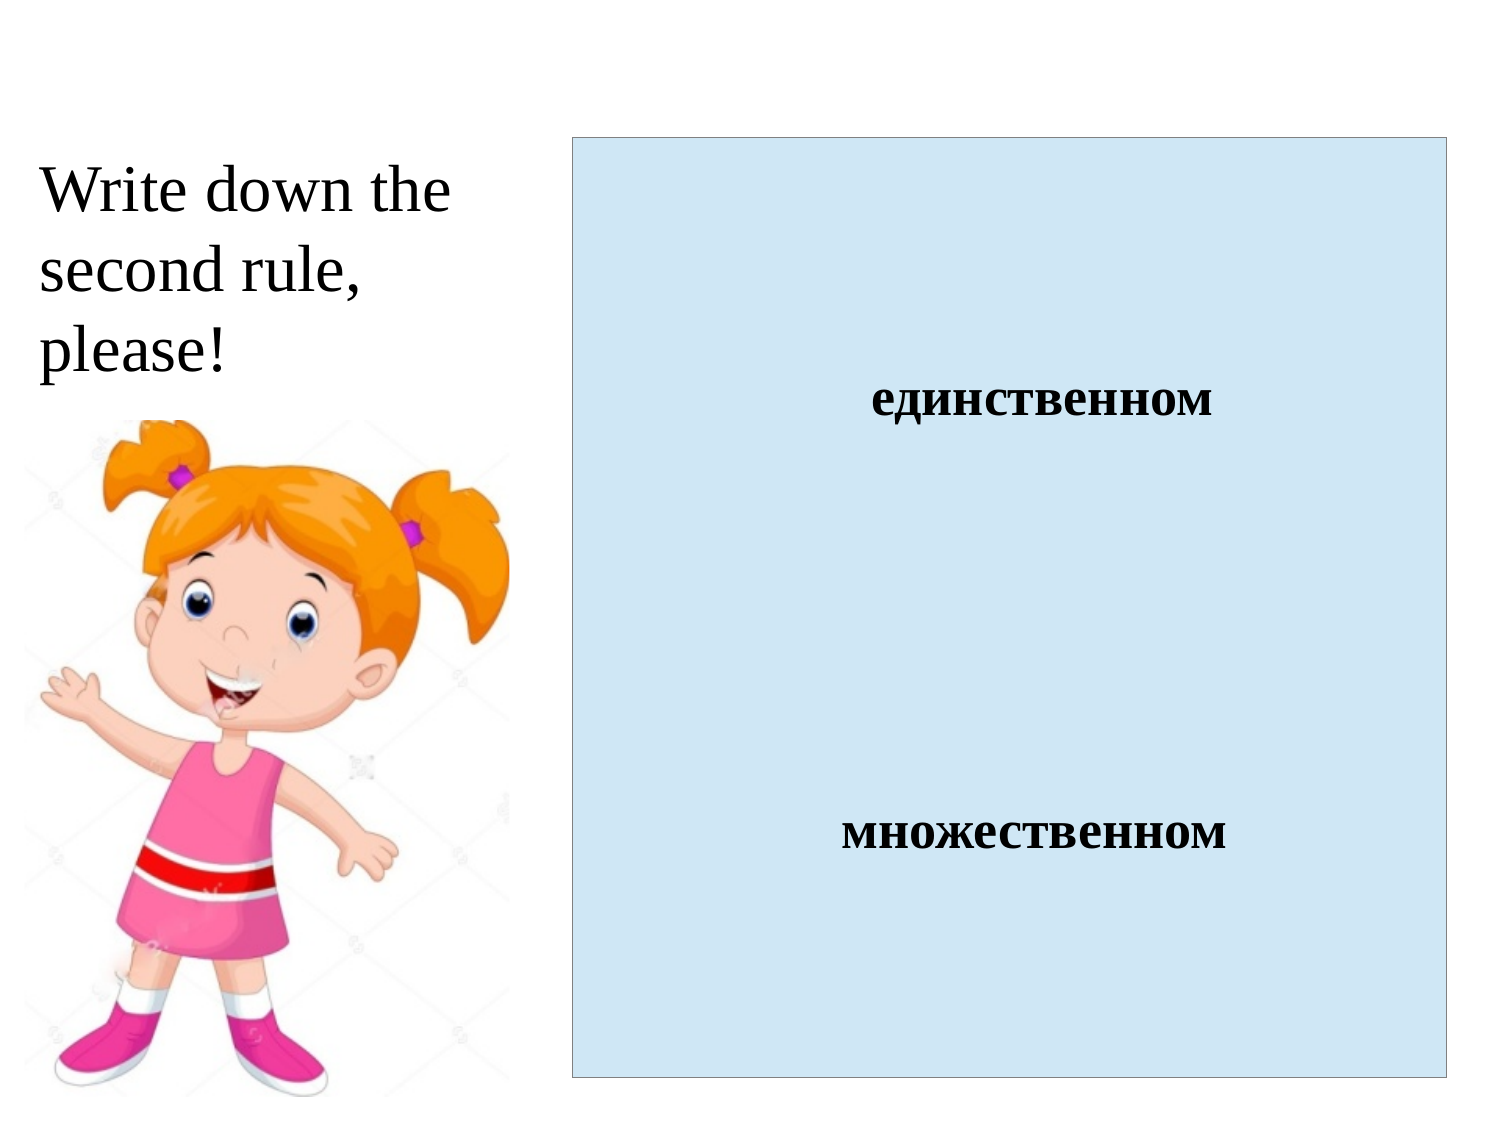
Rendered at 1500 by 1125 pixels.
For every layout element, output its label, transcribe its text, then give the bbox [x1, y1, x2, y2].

text_box Write down the second rule, please! [24, 137, 524, 392]
picture [572, 137, 1447, 1078]
picture [24, 420, 510, 1097]
text_box единственном [856, 354, 1245, 435]
text_box множественном [826, 786, 1243, 867]
